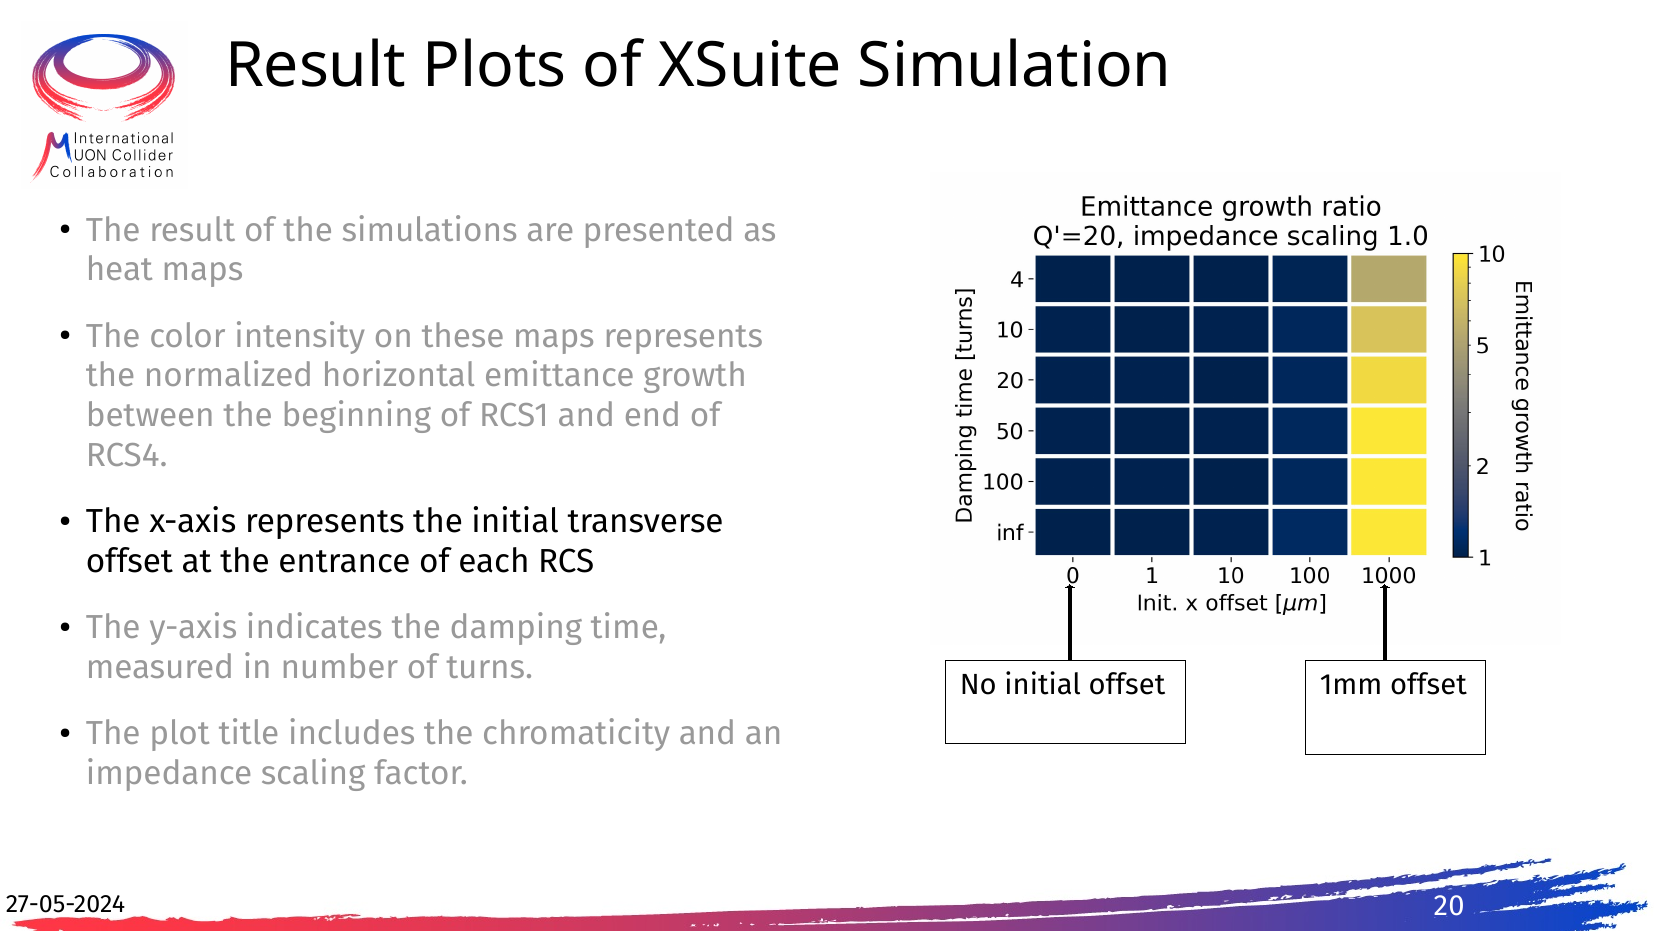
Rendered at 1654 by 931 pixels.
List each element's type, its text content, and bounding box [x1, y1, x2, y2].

picture [0, 848, 1654, 931]
list The result of the simulations are presented as heat maps The color intensity on these maps represents the normalized horizontal emittance growth between the beginning of RCS1 and end of RCS4. The x-axis represents the initial transverse offset at the entrance of each RCS The y-axis indicates the damping time, measured in number of turns. The plot title includes the chromaticity and an impedance scaling factor. [50, 210, 796, 796]
picture [930, 172, 1561, 646]
text_box No initial offset [945, 660, 1186, 744]
text_box [1065, 584, 1075, 661]
text_box [1380, 584, 1390, 661]
title Result Plots of XSuite Simulation [225, 19, 1571, 181]
text_box 1mm offset [1305, 660, 1486, 744]
picture [21, 21, 188, 189]
